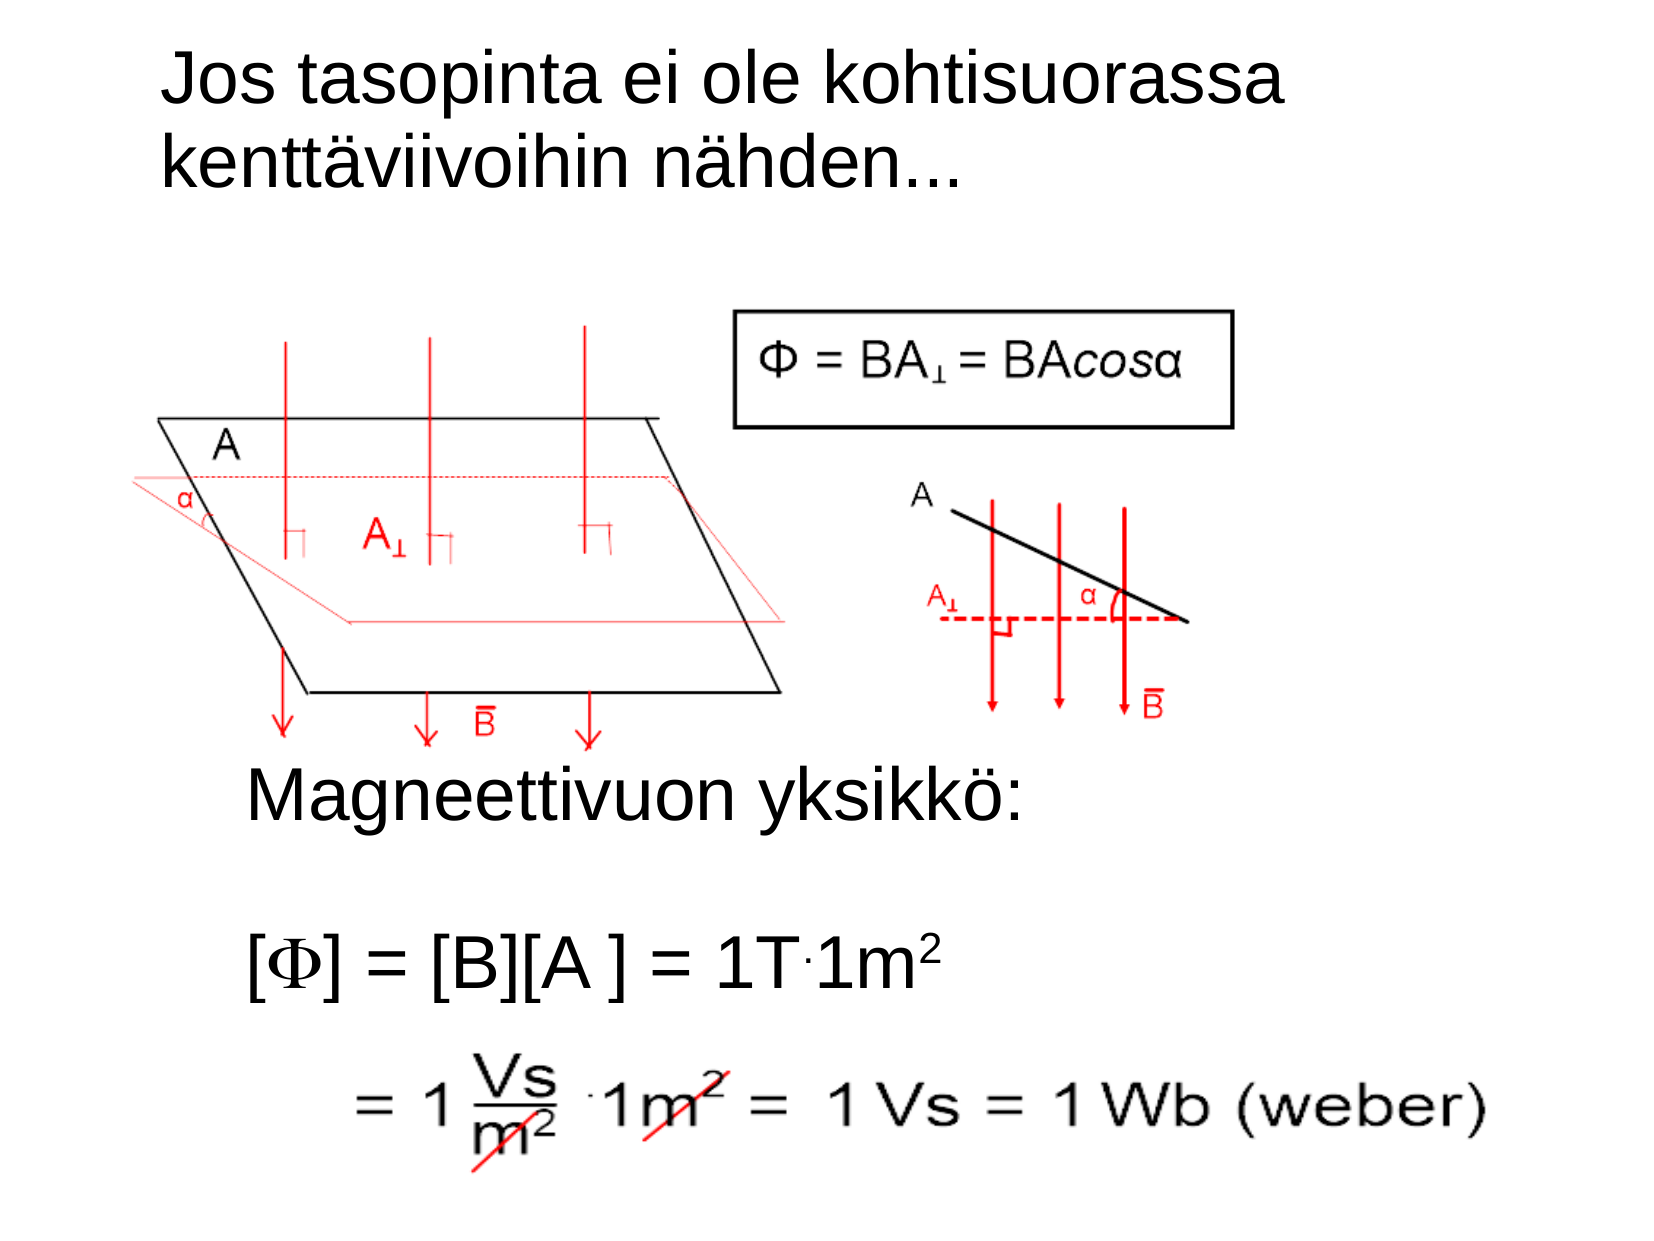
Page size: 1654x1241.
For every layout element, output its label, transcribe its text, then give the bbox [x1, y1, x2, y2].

picture [104, 247, 1264, 801]
picture [249, 1003, 1571, 1194]
text_box Magneettivuon yksikkö: [F] = [B][A ] = 1T.1m2 [230, 744, 1335, 1020]
text_box Jos tasopinta ei ole kohtisuorassa kenttäviivoihin nähden... [145, 28, 1501, 296]
